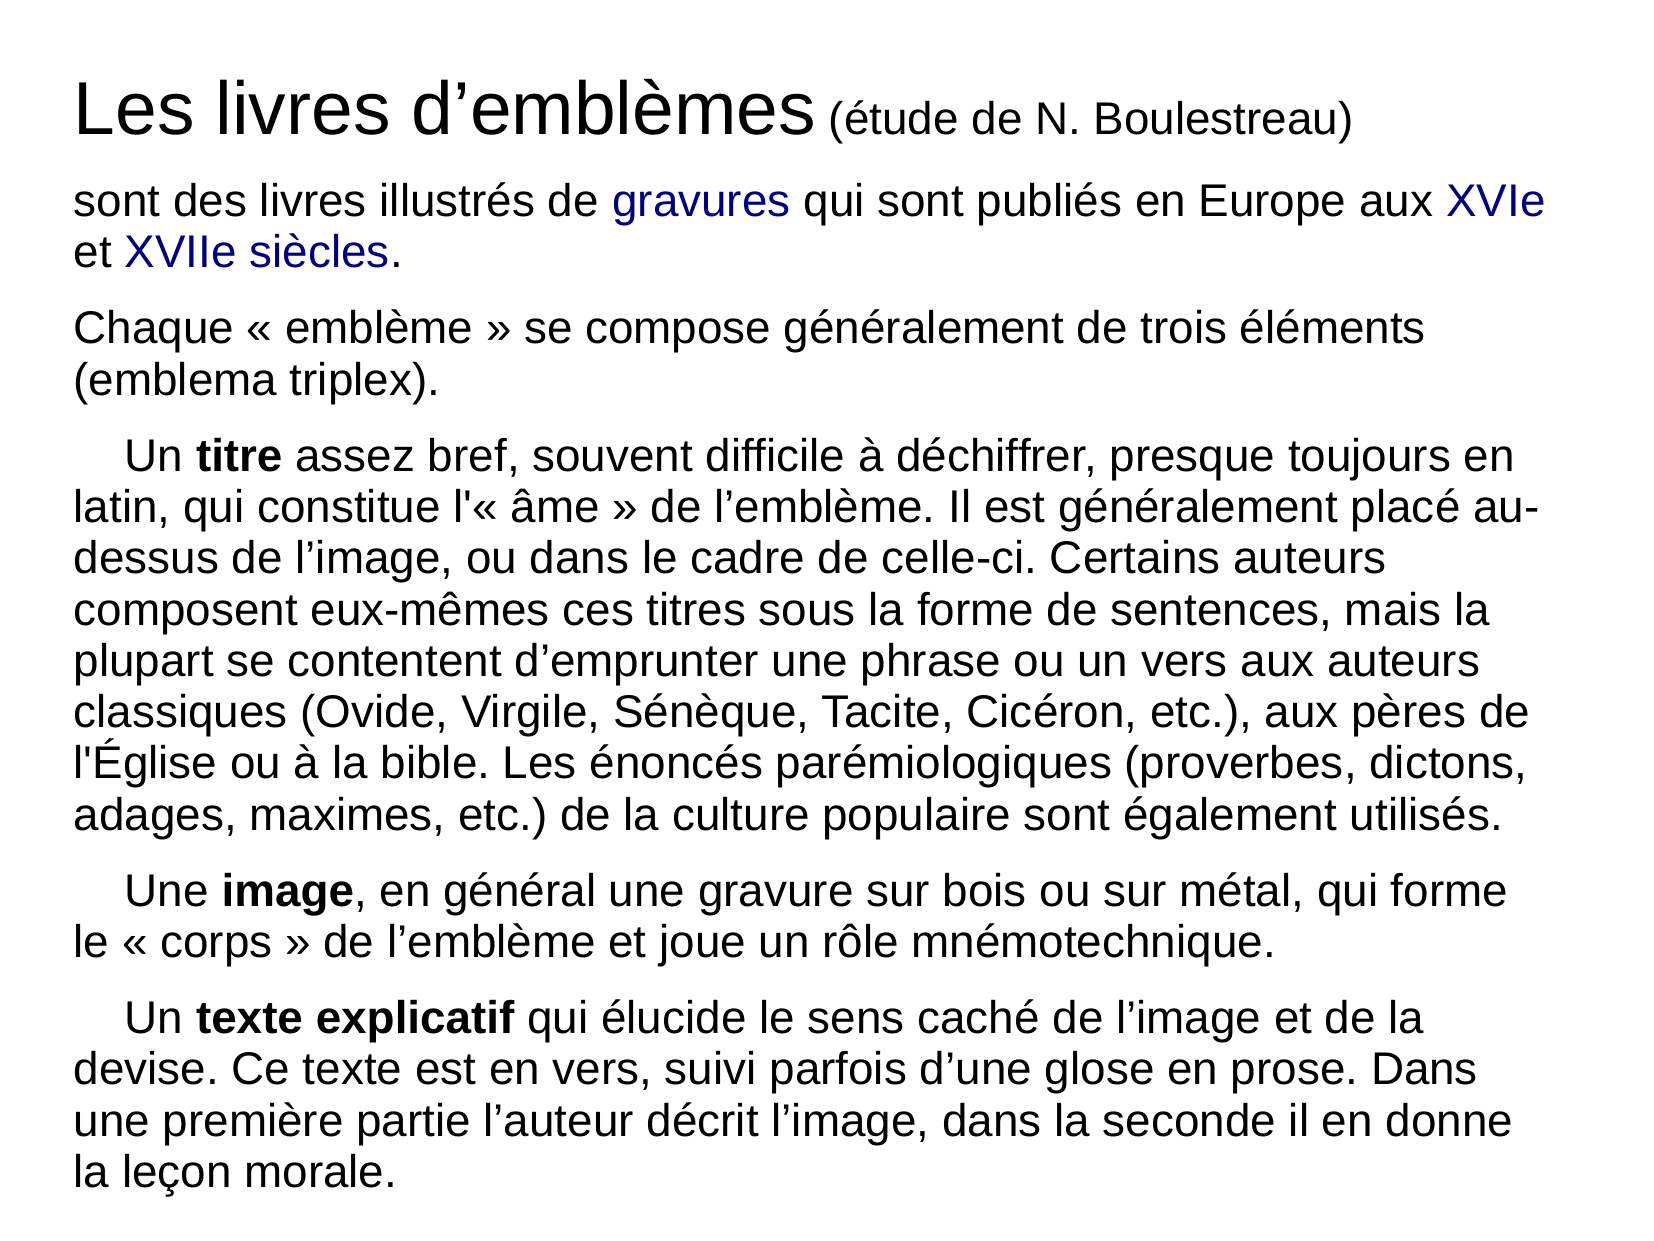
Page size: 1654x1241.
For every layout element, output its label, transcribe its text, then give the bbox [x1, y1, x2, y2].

text_box Les livres d’emblèmes (étude de N. Boulestreau) sont des livres illustrés de gravures qui sont publiés en Europe aux XVIe et XVIIe siècles. Chaque « emblème » se compose généralement de trois éléments (emblema triplex). Un titre assez bref, souvent difficile à déchiffrer, presque toujours en latin, qui constitue l'« âme » de l’emblème. Il est généralement placé au-dessus de l’image, ou dans le cadre de celle-ci. Certains auteurs composent eux-mêmes ces titres sous la forme de sentences, mais la plupart se contentent d’emprunter une phrase ou un vers aux auteurs classiques (Ovide, Virgile, Sénèque, Tacite, Cicéron, etc.), aux pères de l'Église ou à la bible. Les énoncés parémiologiques (proverbes, dictons, adages, maximes, etc.) de la culture populaire sont également utilisés. Une image, en général une gravure sur bois ou sur métal, qui forme le « corps » de l’emblème et joue un rôle mnémotechnique. Un texte explicatif qui élucide le sens caché de l’image et de la devise. Ce texte est en vers, suivi parfois d’une glose en prose. Dans une première partie l’auteur décrit l’image, dans la seconde il en donne la leçon morale. [59, 59, 1565, 1211]
